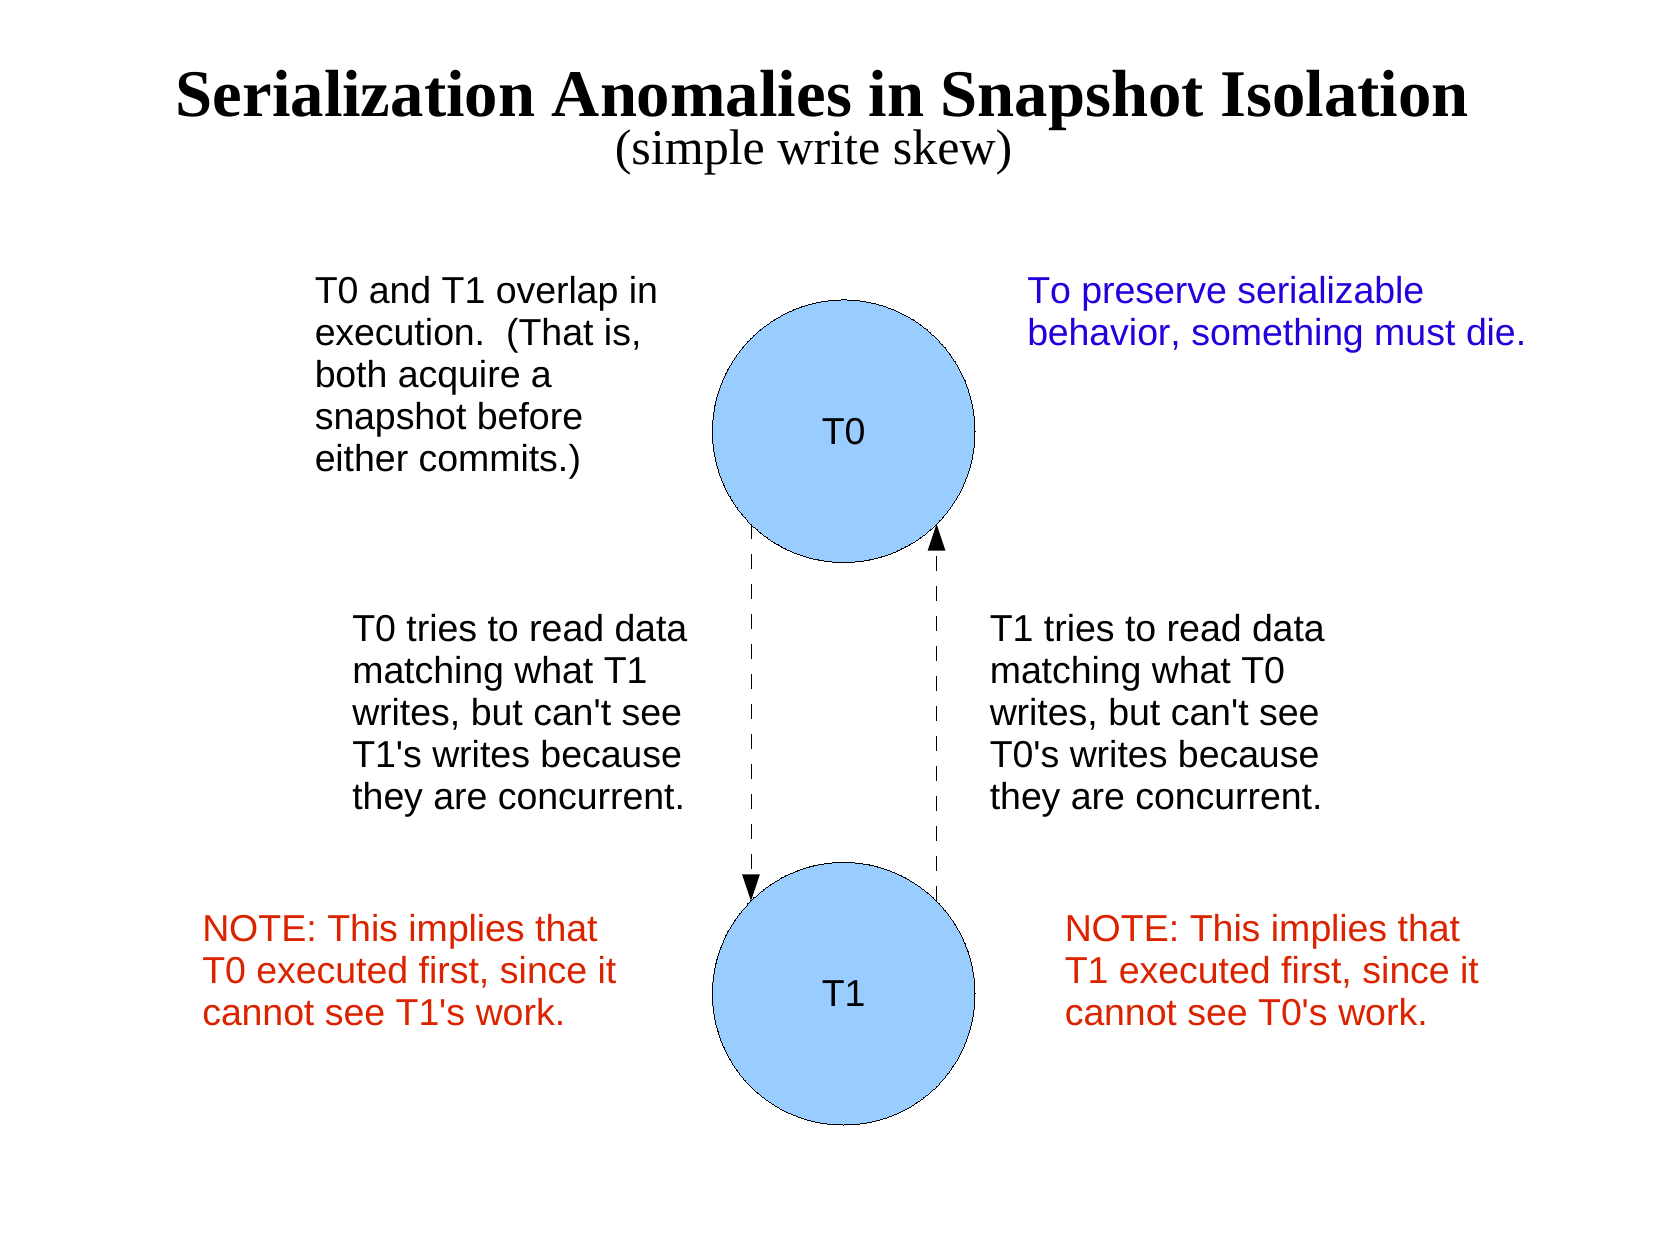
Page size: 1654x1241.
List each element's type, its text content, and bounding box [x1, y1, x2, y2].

text_box T0 [712, 299, 976, 563]
text_box T1 tries to read data matching what T0 writes, but can't see T0's writes because they are concurrent. [975, 600, 1351, 826]
text_box NOTE: This implies that T1 executed first, since it cannot see T0's work. [1050, 900, 1501, 1041]
text_box To preserve serializable behavior, something must die. [1012, 262, 1576, 362]
text_box (simple write skew) [600, 112, 1088, 188]
title Serialization Anomalies in Snapshot Isolation [112, 37, 1535, 151]
text_box T0 tries to read data matching what T1 writes, but can't see T1's writes because they are concurrent. [337, 600, 713, 833]
text_box T0 and T1 overlap in execution. (That is, both acquire a snapshot before either commits.) [300, 262, 676, 488]
text_box T1 [712, 862, 976, 1126]
text_box NOTE: This implies that T0 executed first, since it cannot see T1's work. [187, 900, 638, 1041]
